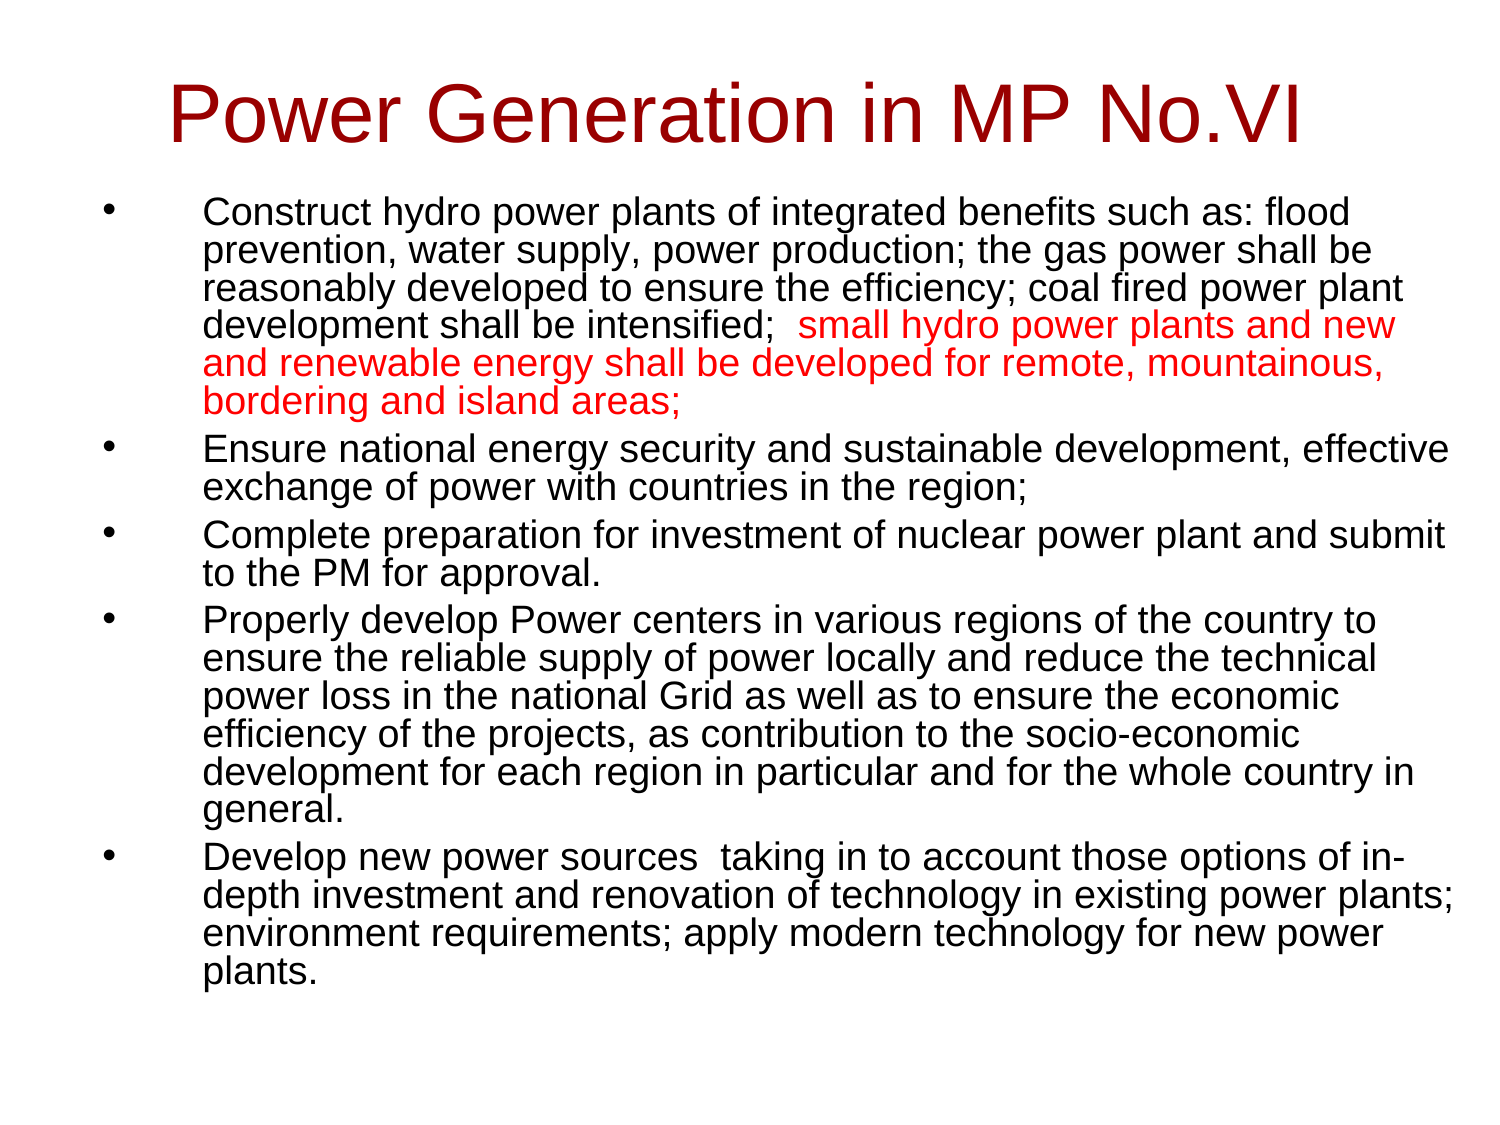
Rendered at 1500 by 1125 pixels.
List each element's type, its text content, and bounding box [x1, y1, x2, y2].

list Construct hydro power plants of integrated benefits such as: flood prevention, water supply, power production; the gas power shall be reasonably developed to ensure the efficiency; coal fired power plant development shall be intensified; small hydro power plants and new and renewable energy shall be developed for remote, mountainous, bordering and island areas; Ensure national energy security and sustainable development, effective exchange of power with countries in the region; Complete preparation for investment of nuclear power plant and submit to the PM for approval. Properly develop Power centers in various regions of the country to ensure the reliable supply of power locally and reduce the technical power loss in the national Grid as well as to ensure the economic efficiency of the projects, as contribution to the socio-economic development for each region in particular and for the whole country in general. Develop new power sources taking in to account those options of in-depth investment and renovation of technology in existing power plants; environment requirements; apply modern technology for new power plants. [87, 187, 1475, 1075]
title Power Generation in MP No.VI [87, 24, 1413, 180]
